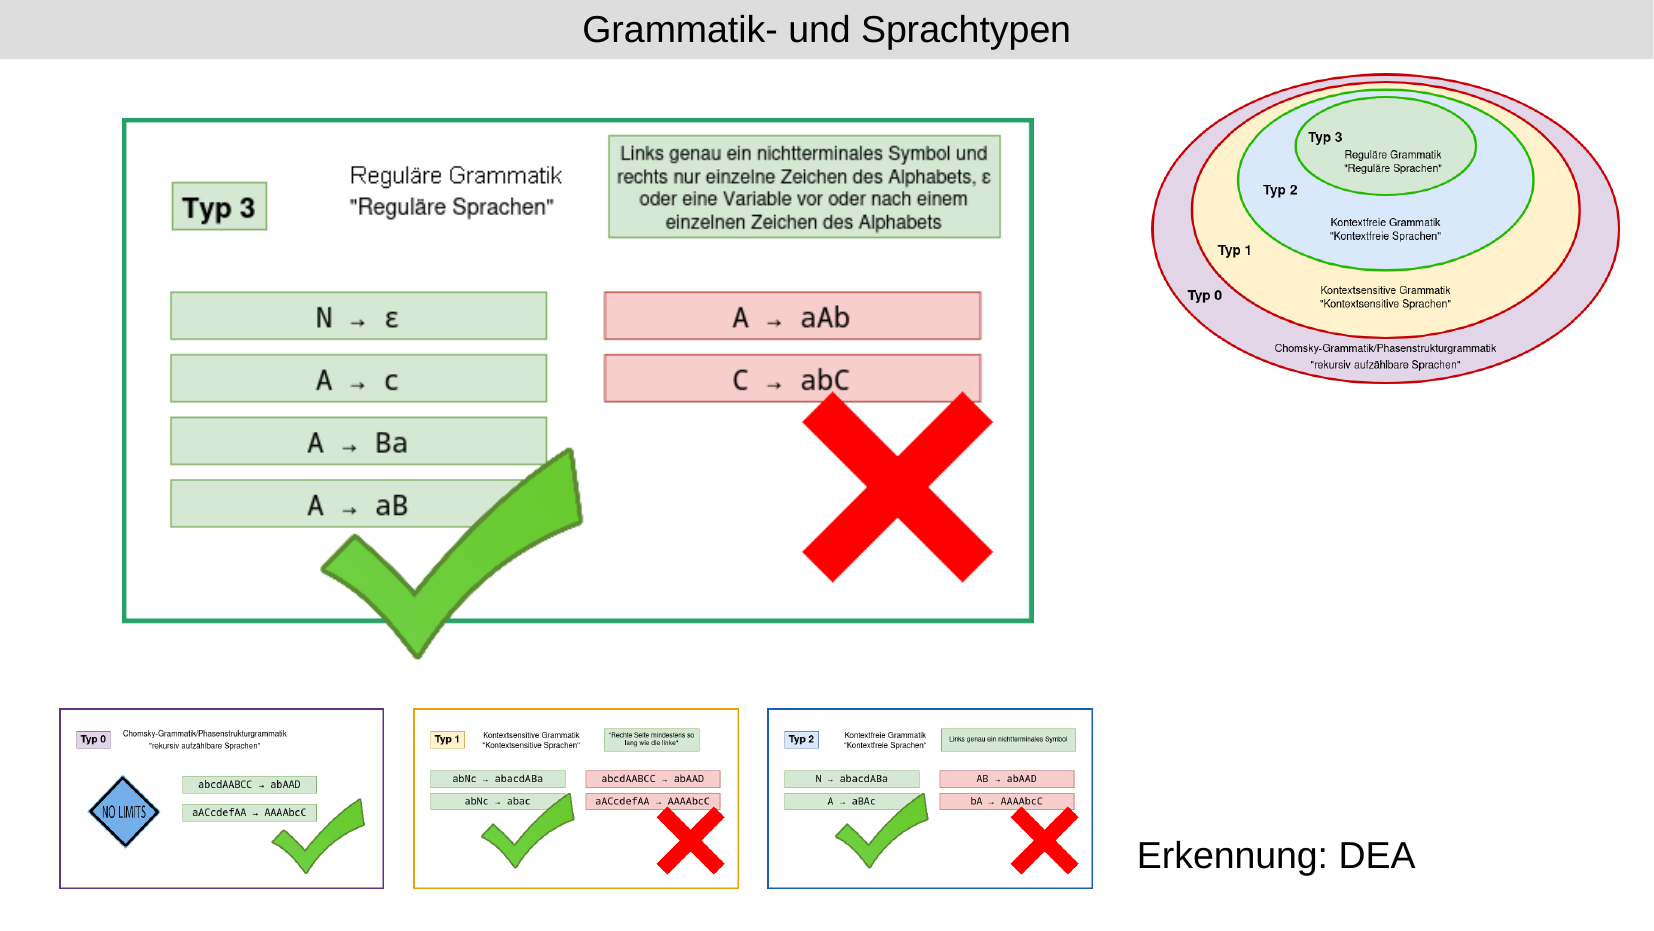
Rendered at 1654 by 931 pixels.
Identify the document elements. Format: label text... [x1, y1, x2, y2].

picture [1151, 73, 1620, 384]
picture [413, 708, 739, 889]
picture [122, 118, 1034, 661]
text_box Erkennung: DEA [1122, 826, 1654, 886]
picture [59, 708, 384, 889]
picture [767, 708, 1093, 889]
title Grammatik- und Sprachtypen [0, 0, 1654, 60]
